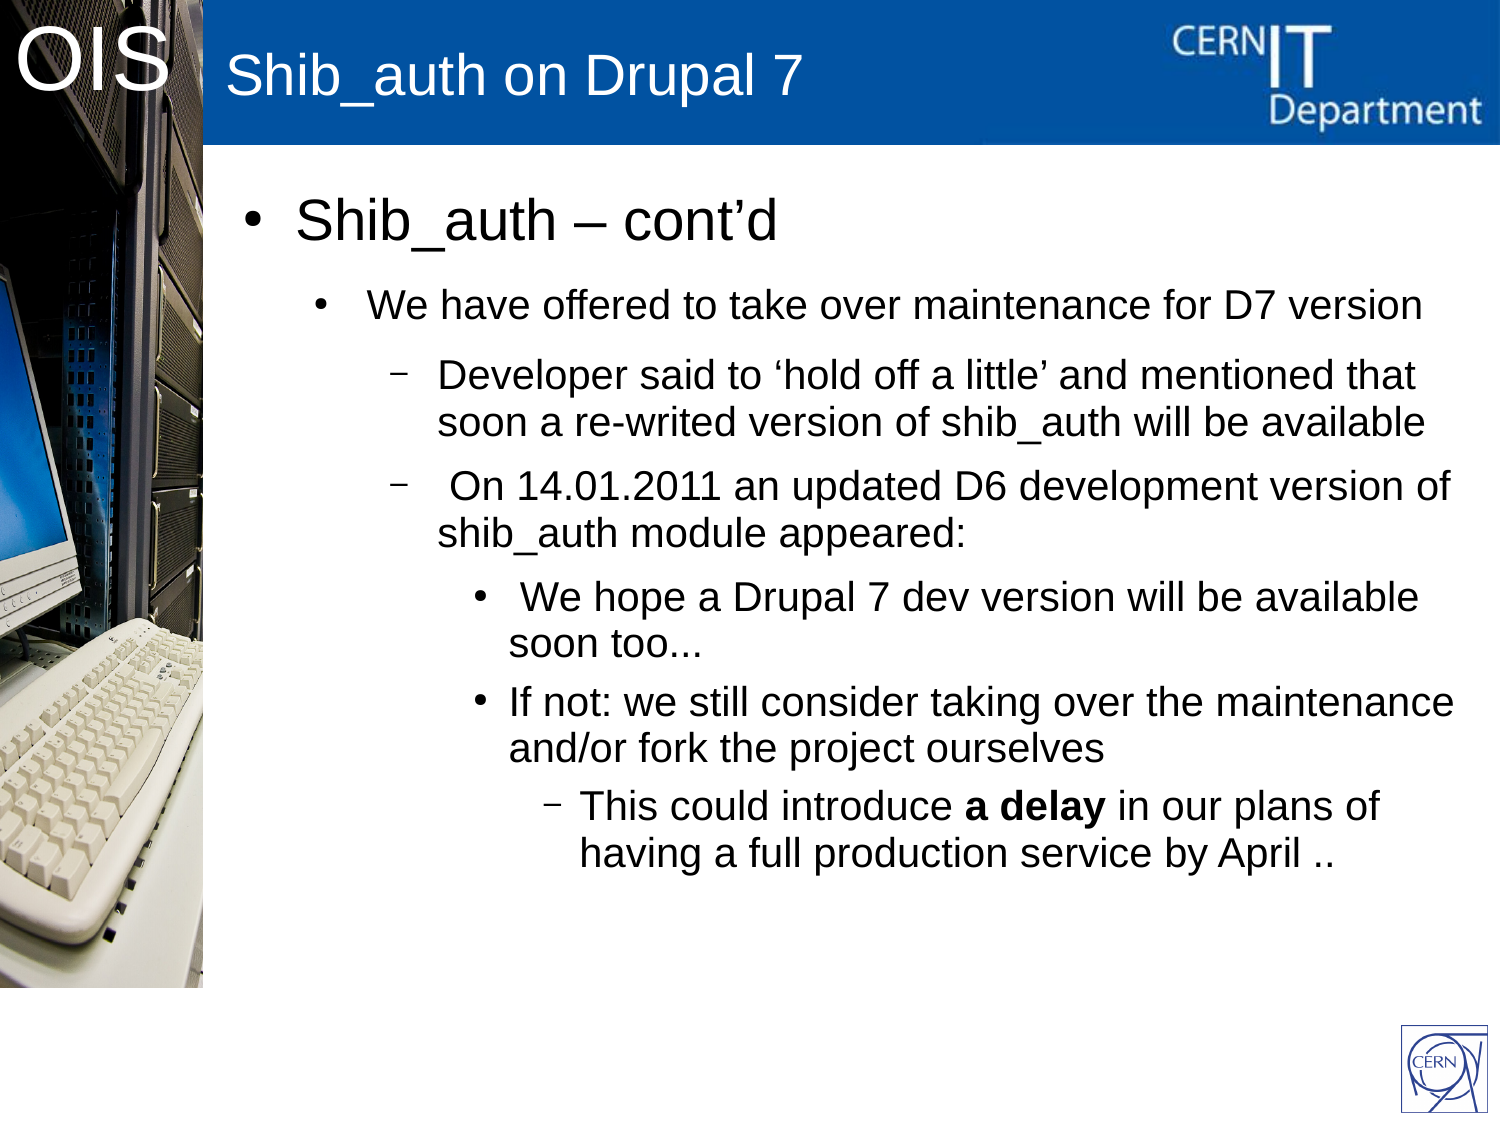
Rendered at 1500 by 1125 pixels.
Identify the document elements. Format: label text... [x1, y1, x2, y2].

picture [0, 0, 1500, 988]
title Shib_auth on Drupal 7 [225, 7, 1238, 143]
picture [1401, 1025, 1488, 1113]
list Shib_auth – cont’d We have offered to take over maintenance for D7 version Developer said to ‘hold off a little’ and mentioned that soon a re-writed version of shib_auth will be available On 14.01.2011 an updated D6 development version of shib_auth module appeared: We hope a Drupal 7 dev version will be available soon too... If not: we still consider taking over the maintenance and/or fork the project ourselves This could introduce a delay in our plans of having a full production service by April .. [225, 187, 1463, 998]
